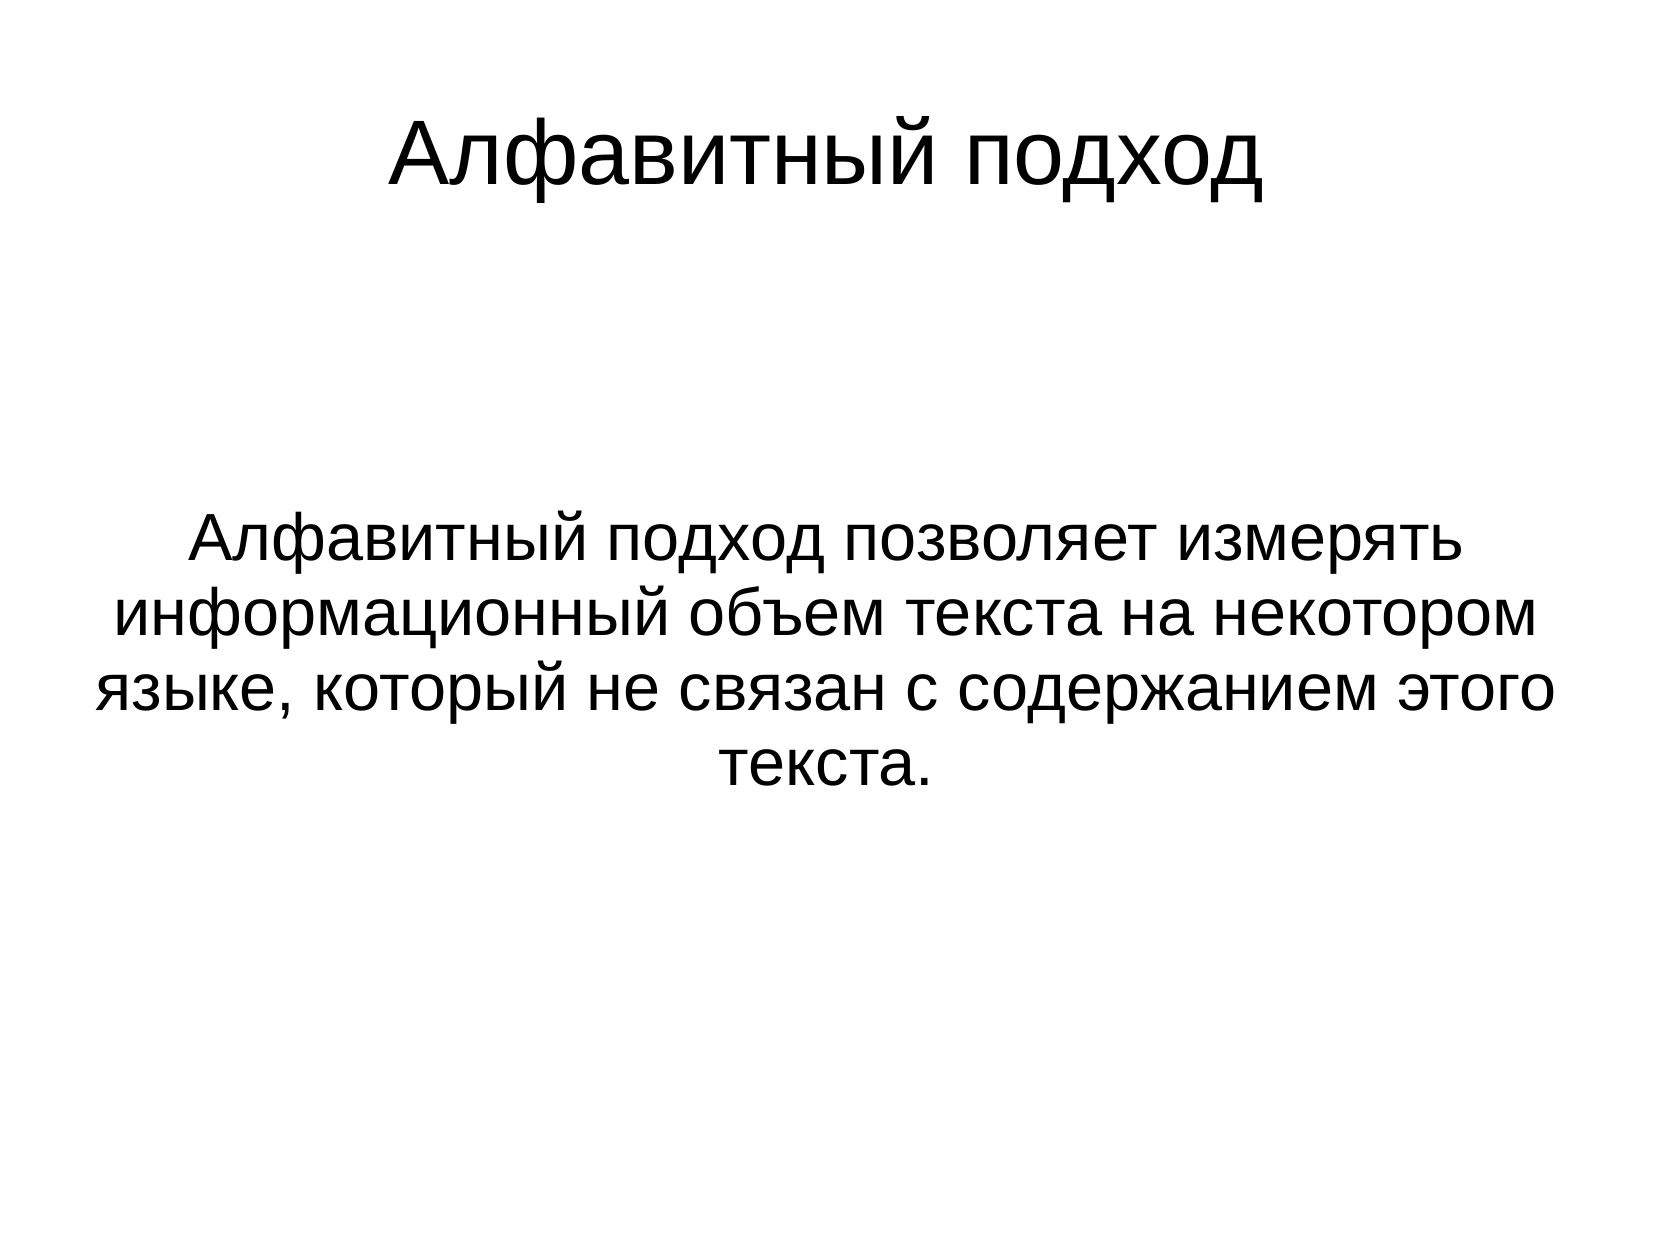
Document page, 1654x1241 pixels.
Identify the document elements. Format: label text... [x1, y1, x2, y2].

subtitle Алфавитный подход позволяет измерять информационный объем текста на некотором языке, который не связан с содержанием этого текста. [82, 290, 1571, 1010]
title Алфавитный подход [82, 49, 1571, 257]
